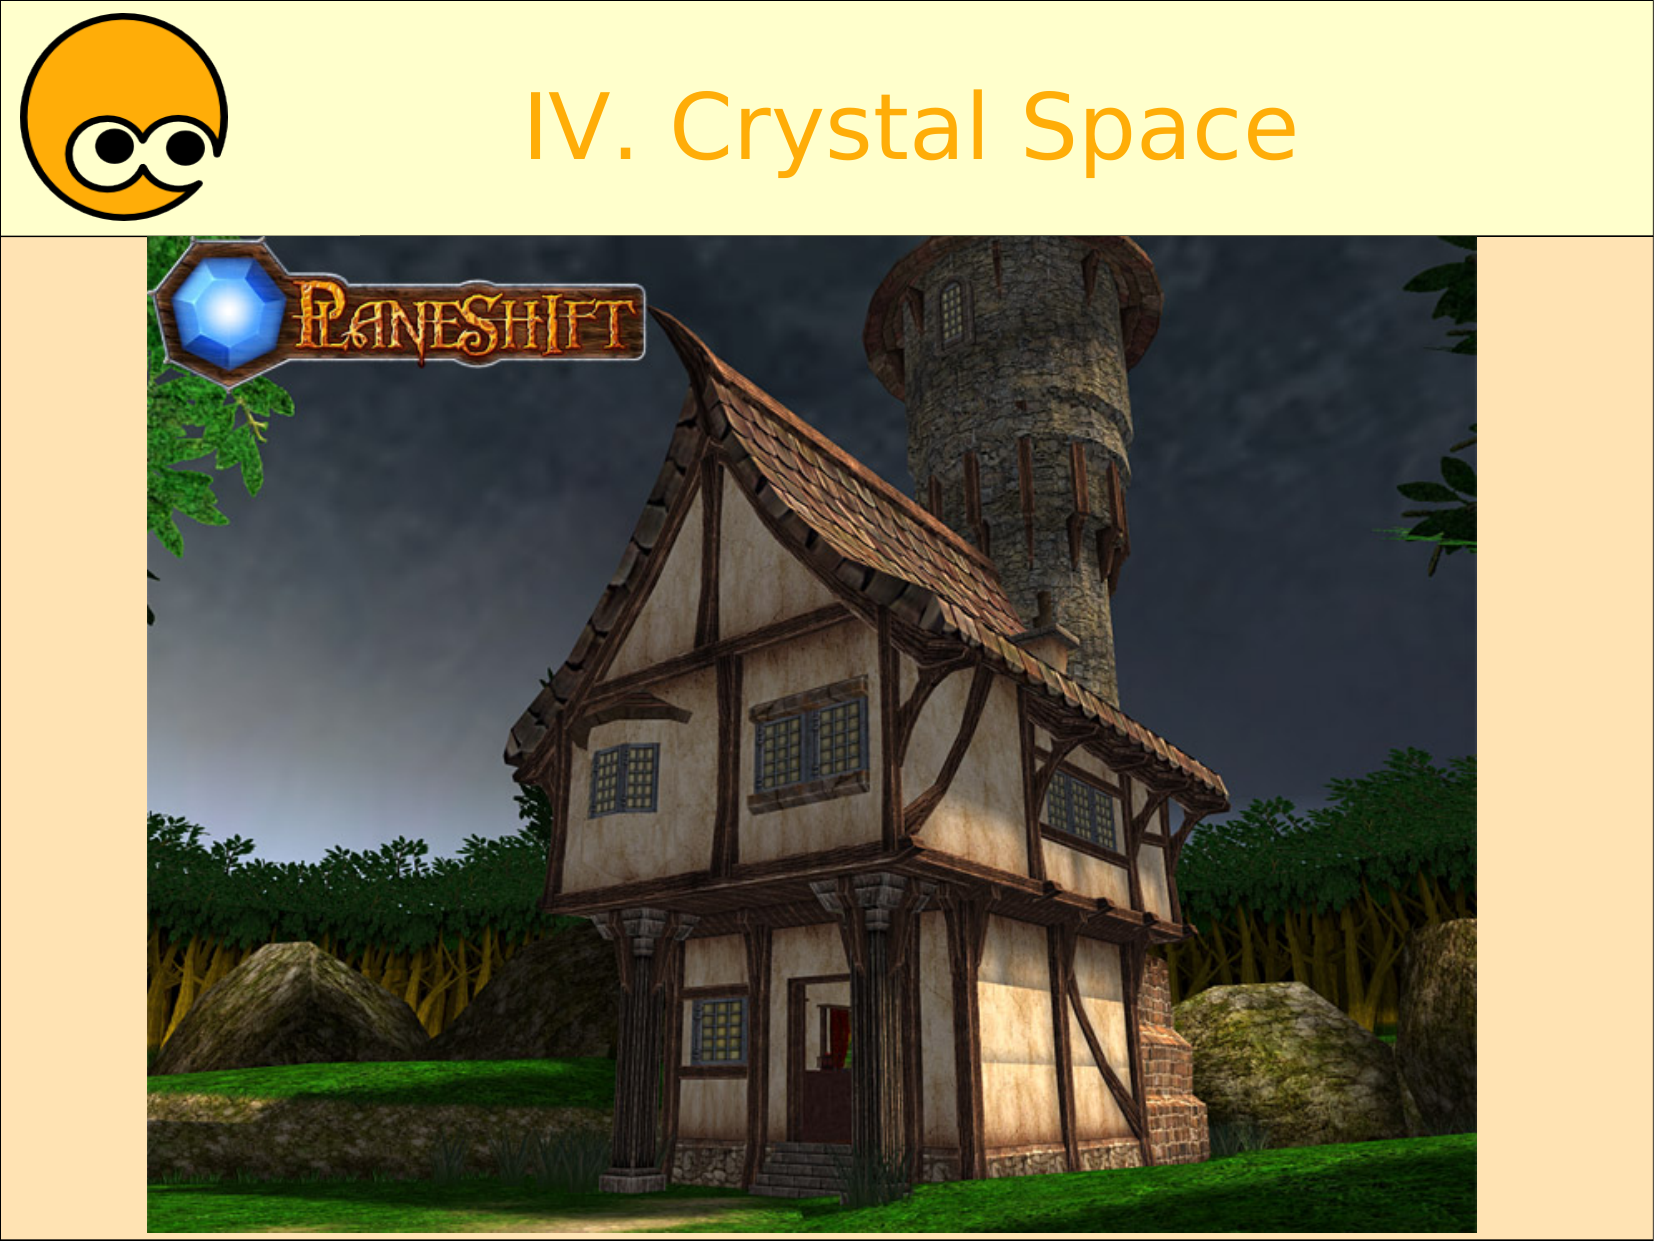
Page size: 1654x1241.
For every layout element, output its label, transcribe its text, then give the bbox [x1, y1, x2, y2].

picture [147, 236, 1477, 1233]
picture [20, 13, 228, 221]
title IV. Crystal Space [252, 28, 1571, 228]
